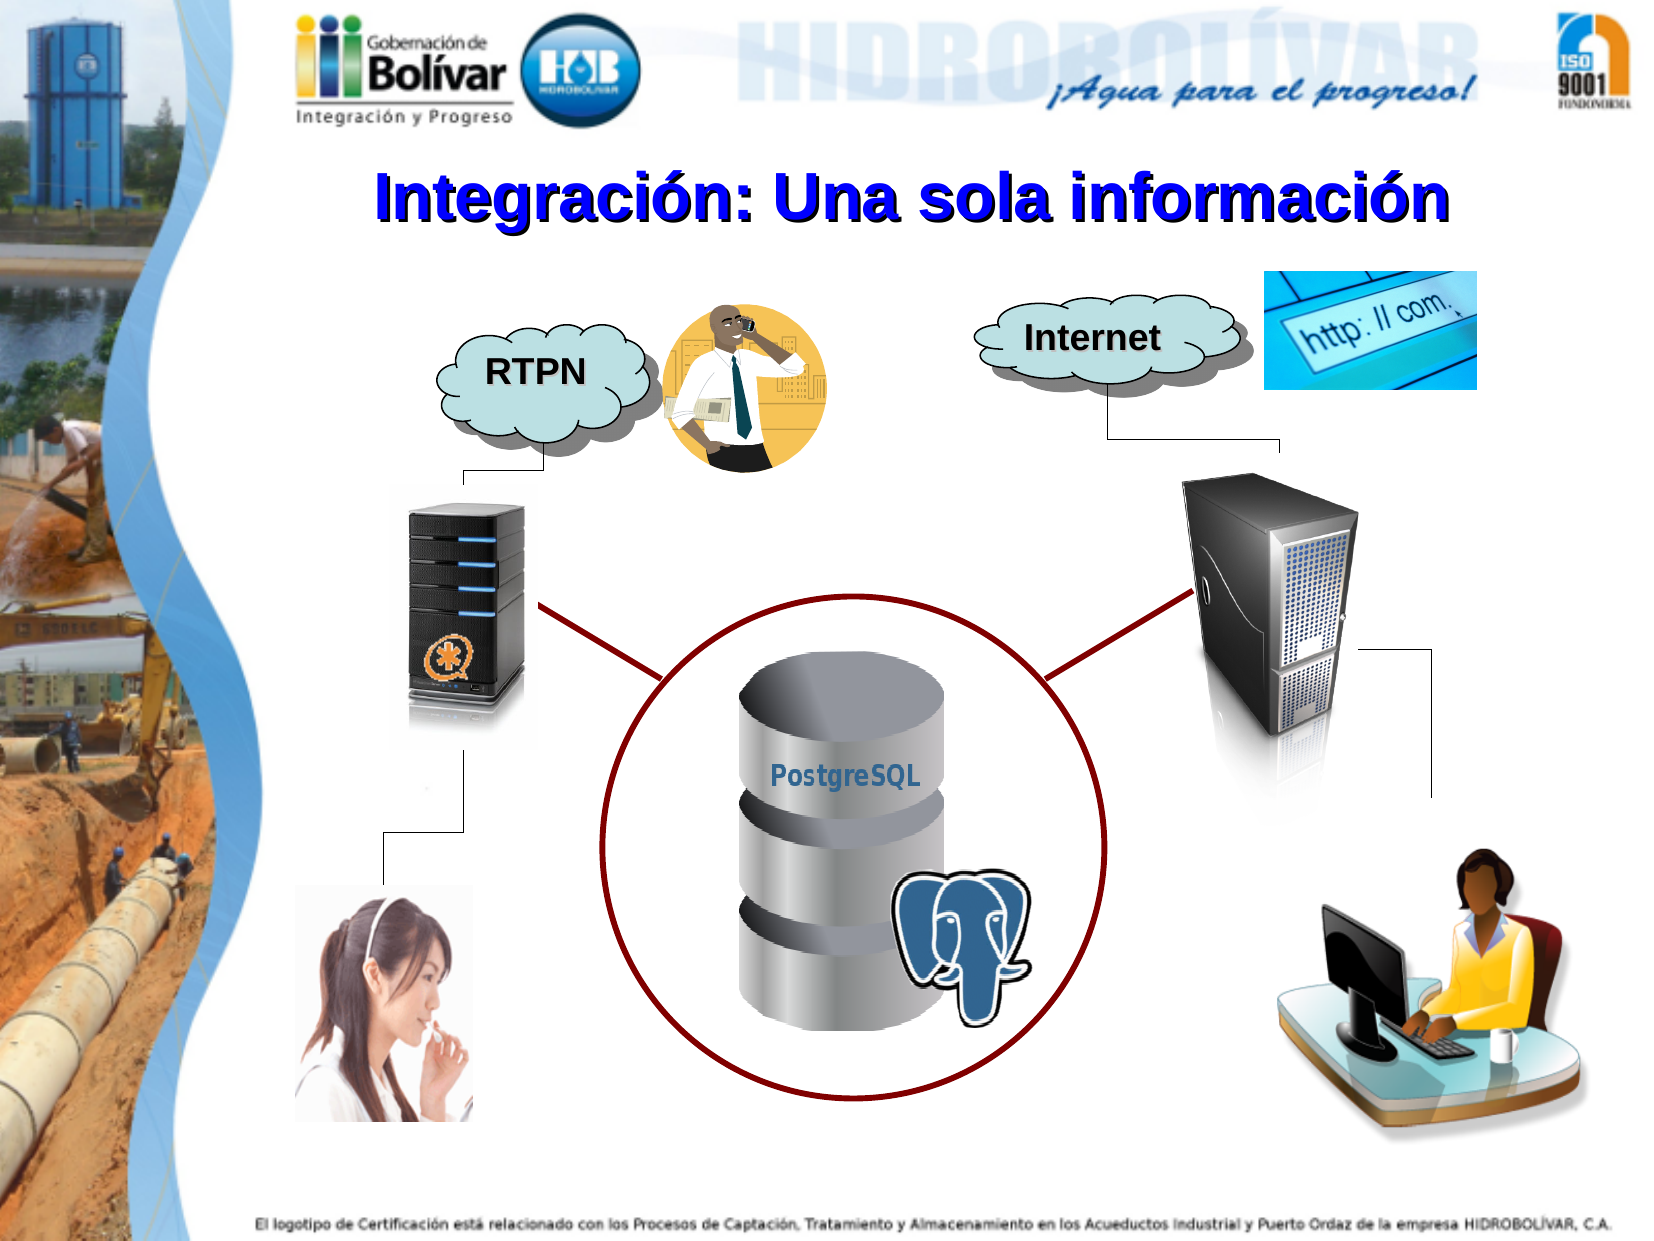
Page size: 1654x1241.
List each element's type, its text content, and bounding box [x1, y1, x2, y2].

text_box RTPN [436, 324, 650, 443]
text_box Internet [974, 295, 1241, 384]
title Integración: Una sola información [230, 134, 1595, 259]
picture [0, 0, 1654, 1241]
